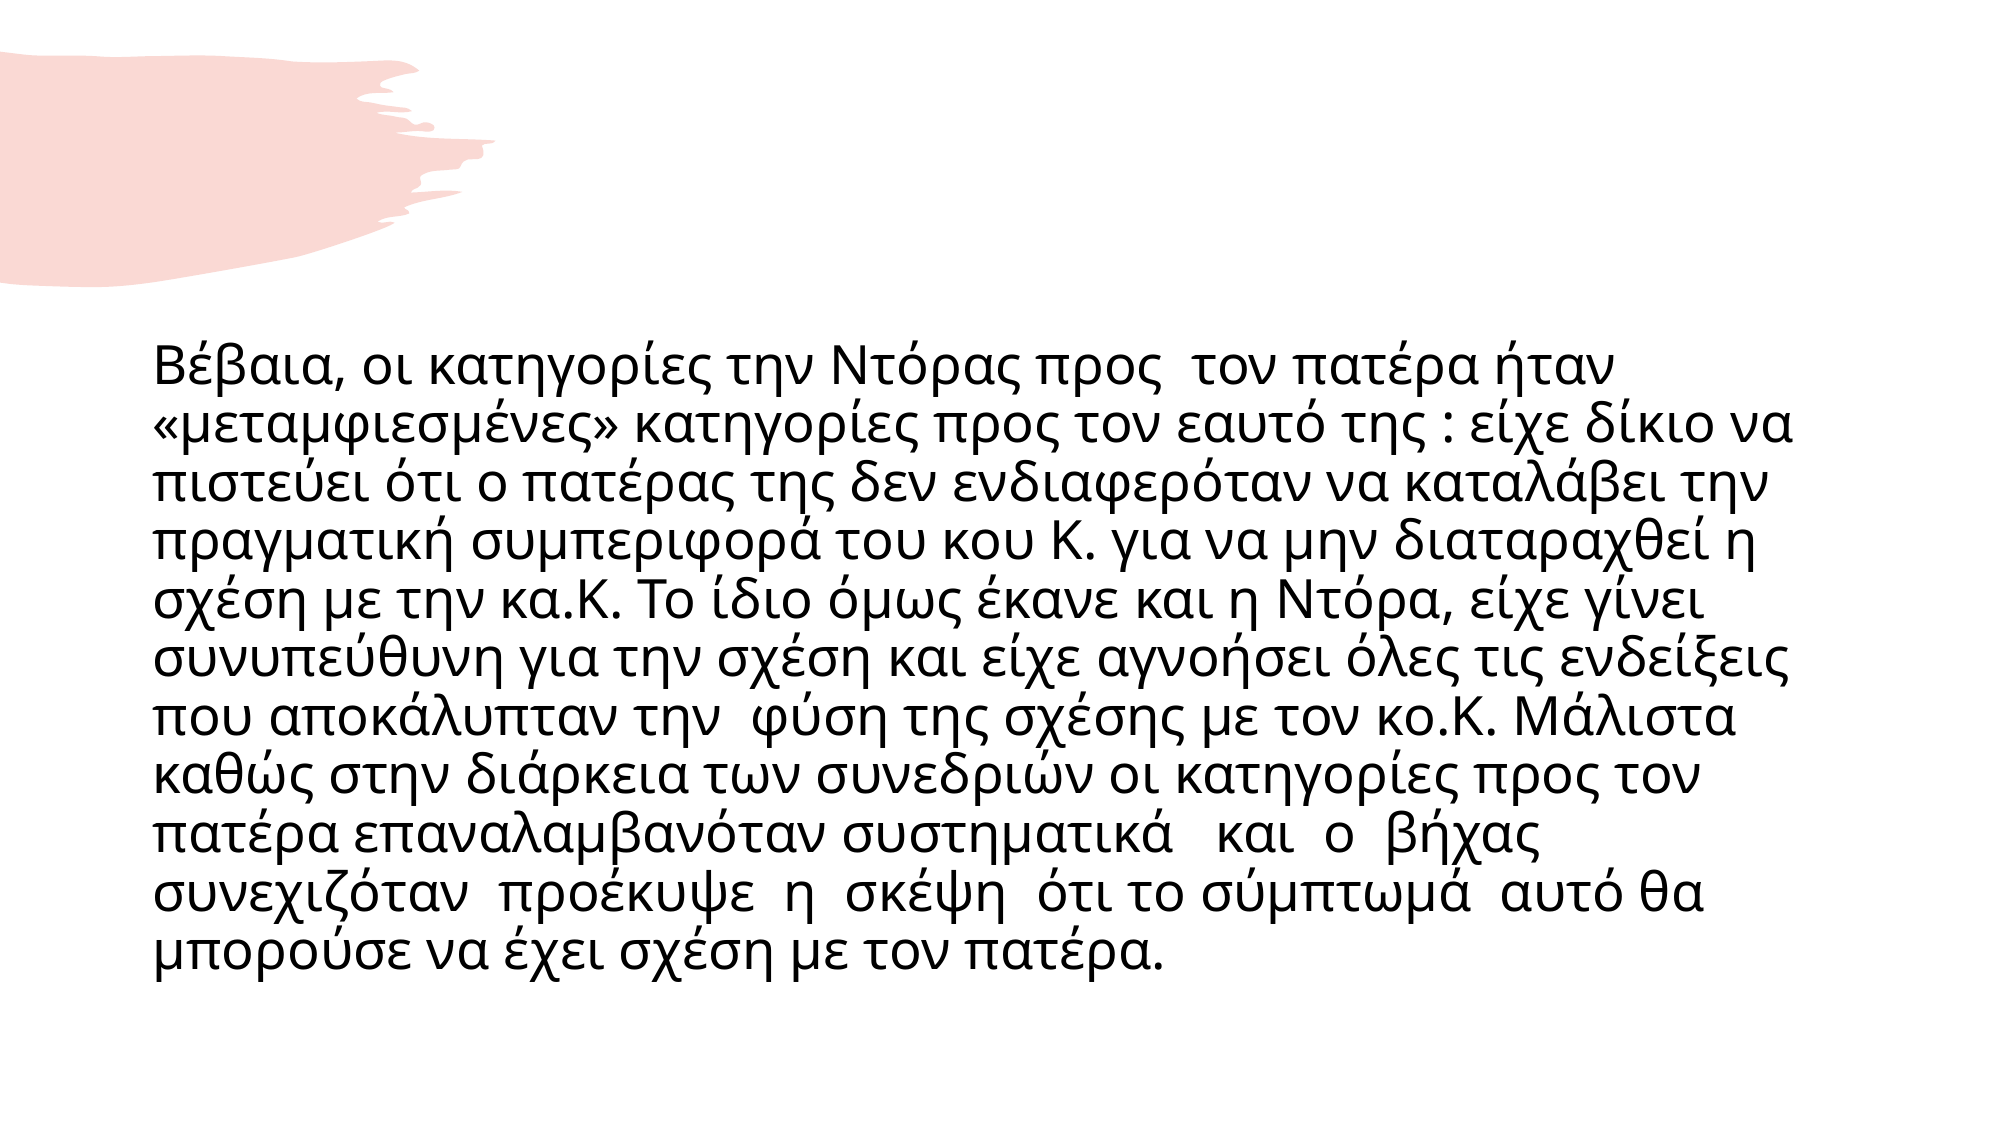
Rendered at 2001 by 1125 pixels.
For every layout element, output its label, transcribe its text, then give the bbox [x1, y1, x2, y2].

list Βέβαια, οι κατηγορίες την Ντόρας προς τον πατέρα ήταν «µεταµφιεσµένες» κατηγορίες προς τον εαυτό της : είχε δίκιο να πιστεύει ότι ο πατέρας της δεν ενδιαφερόταν να καταλάβει την πραγματική συμπεριφορά του κου Κ. για να µην διαταραχθεί η σχέση µε την κα.Κ. Το ίδιο όμως έκανε και η Ντόρα, είχε γίνει συνυπεύθυνη για την σχέση και είχε αγνοήσει όλες τις ενδείξεις που αποκάλυπταν την φύση της σχέσης µε τον κο.Κ. Μάλιστα καθώς στην διάρκεια των συνεδριών οι κατηγορίες προς τον πατέρα επαναλαμβανόταν συστηματικά και ο βήχας συνεχιζόταν προέκυψε η σκέψη ότι το σύμπτωμά αυτό θα µπορούσε να έχει σχέση µε τον πατέρα. [137, 329, 1863, 1013]
